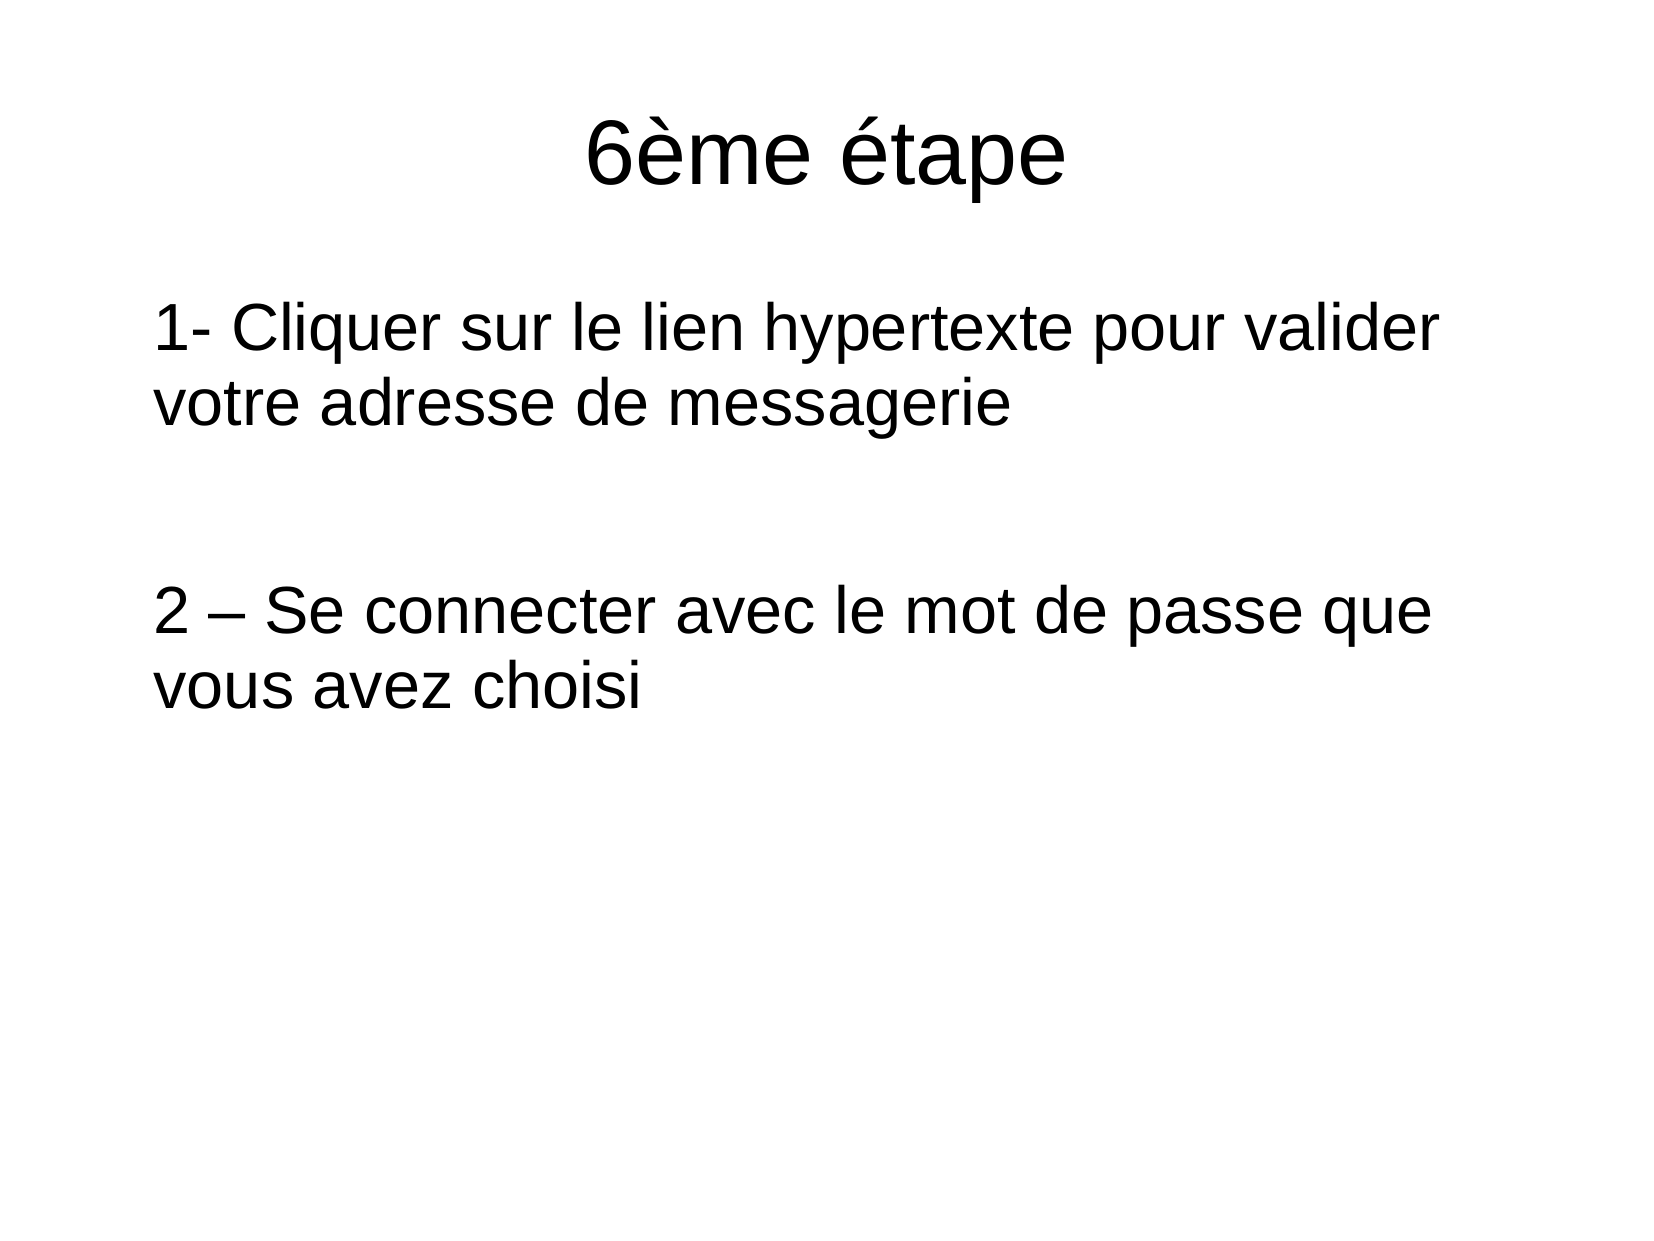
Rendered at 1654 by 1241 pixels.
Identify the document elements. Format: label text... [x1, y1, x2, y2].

list 1- Cliquer sur le lien hypertexte pour valider votre adresse de messagerie 2 – Se connecter avec le mot de passe que vous avez choisi [82, 290, 1571, 1010]
title 6ème étape [82, 49, 1571, 257]
